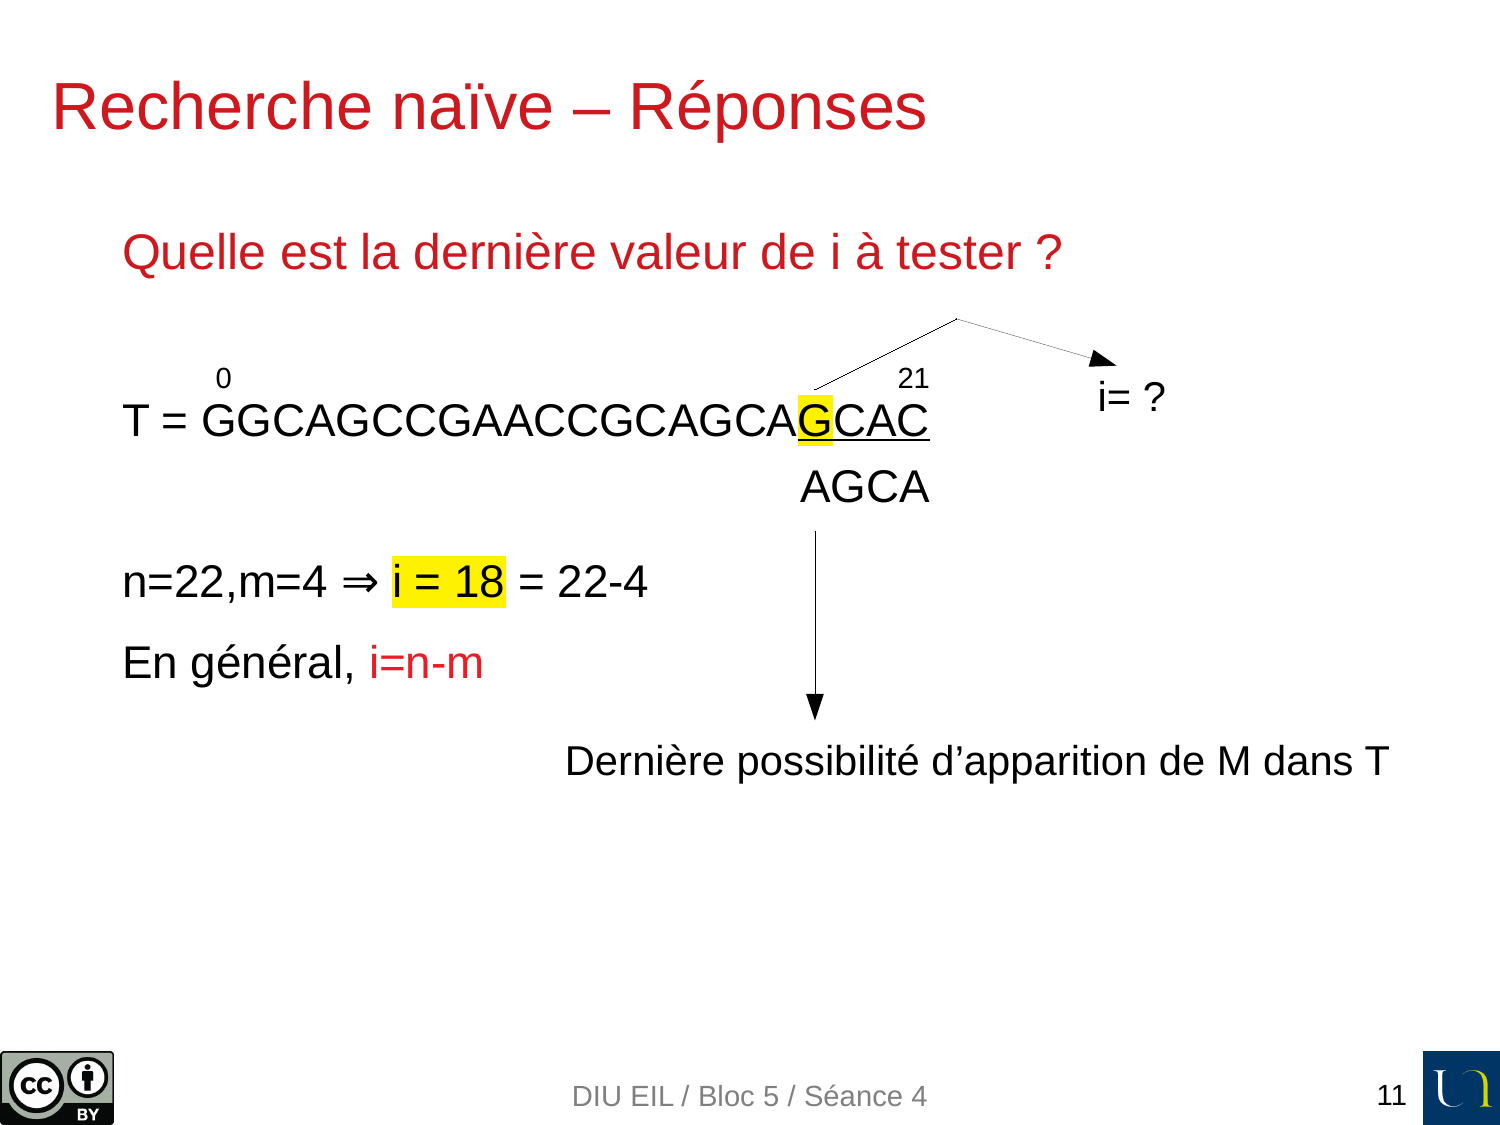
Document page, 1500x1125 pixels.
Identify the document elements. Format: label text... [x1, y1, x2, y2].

text_box AGCA [785, 453, 945, 520]
picture [1417, 1051, 1500, 1125]
text_box i= ? [1082, 366, 1182, 428]
picture [0, 1051, 114, 1125]
text_box Dernière possibilité d’apparition de M dans T [550, 730, 1406, 792]
text_box 21 [882, 354, 945, 402]
list Quelle est la dernière valeur de i à tester ? T = GGCAGCCGAACCGCAGCAGCAC n=22,m=4 ⇒ i = 18 = 22-4 En général, i=n-m [51, 224, 1449, 1052]
title Recherche naïve – Réponses [51, 44, 1449, 170]
text_box 0 [200, 354, 247, 402]
